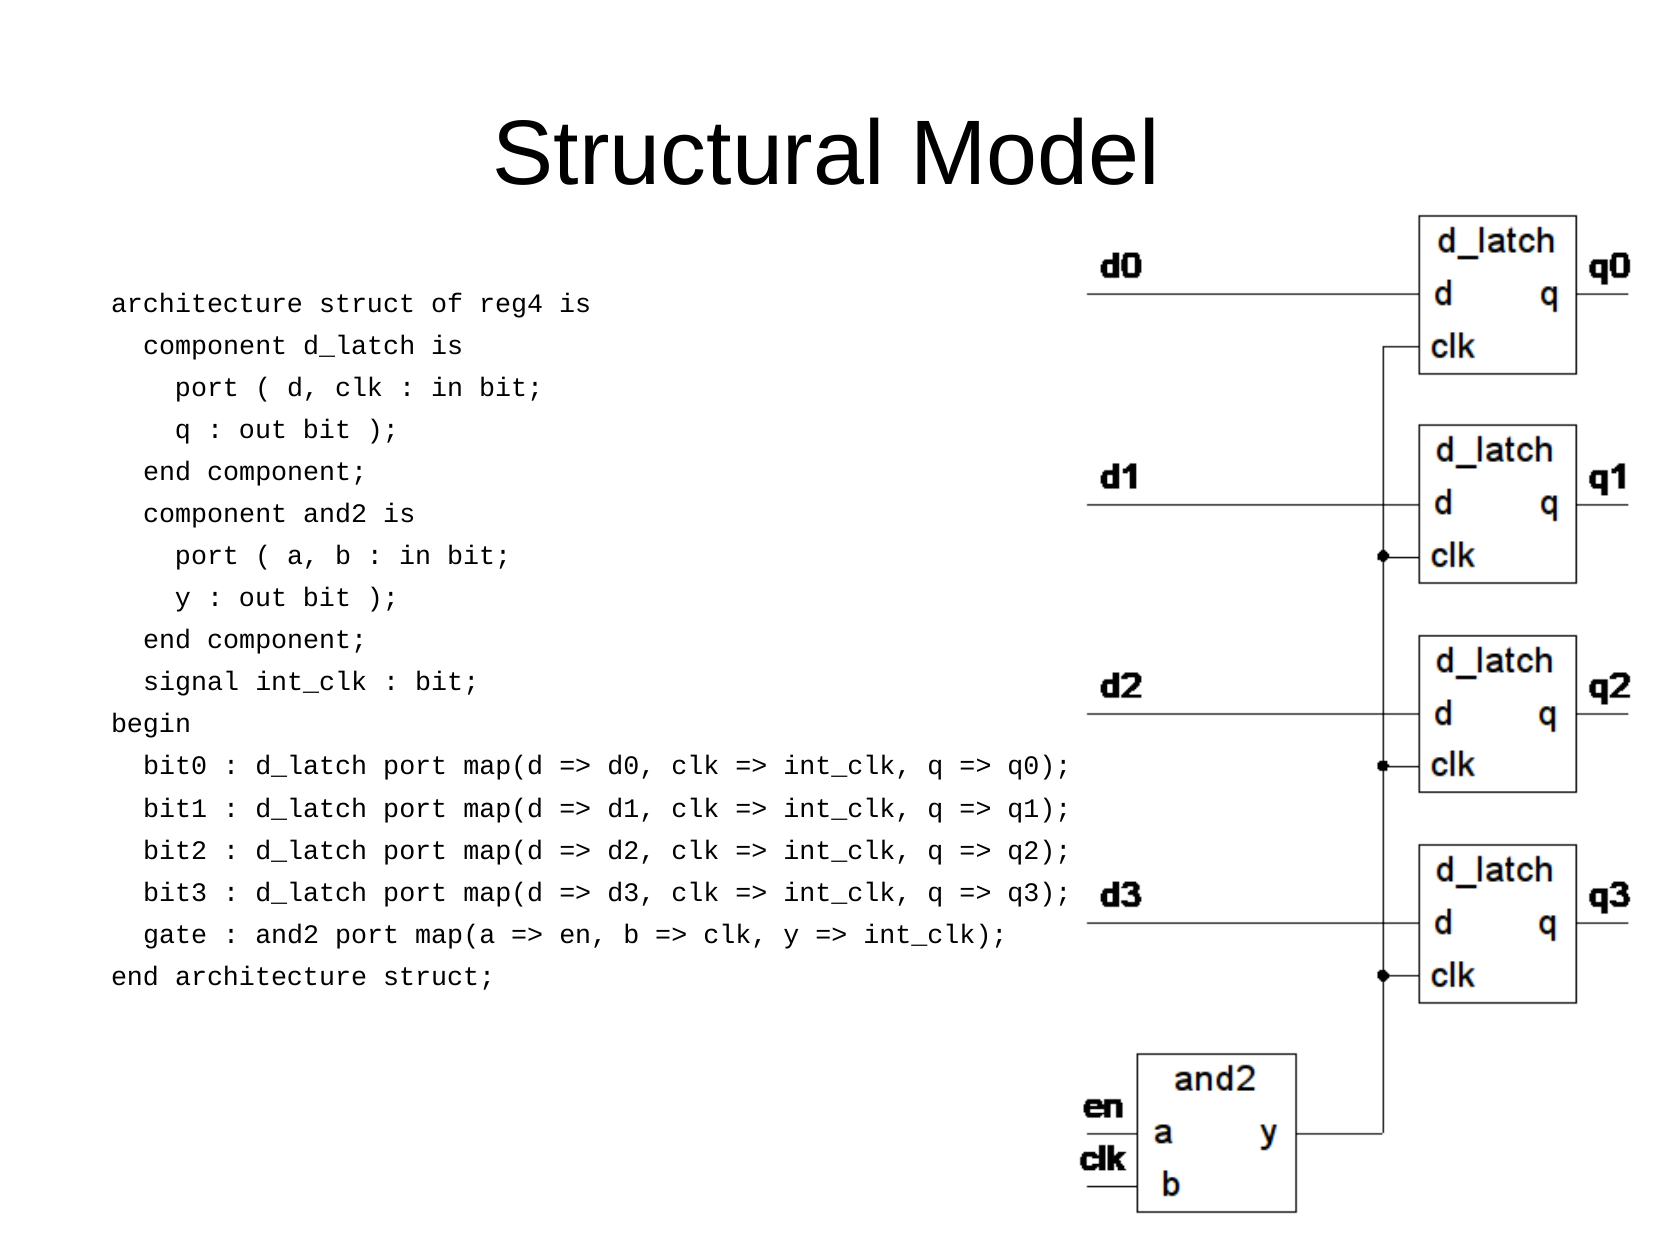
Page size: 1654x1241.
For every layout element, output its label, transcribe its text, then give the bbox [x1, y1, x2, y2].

picture [1065, 212, 1651, 1216]
title Structural Model [82, 49, 1571, 257]
list architecture struct of reg4 is component d_latch is port ( d, clk : in bit; q : out bit ); end component; component and2 is port ( a, b : in bit; y : out bit ); end component; signal int_clk : bit; begin bit0 : d_latch port map(d => d0, clk => int_clk, q => q0); bit1 : d_latch port map(d => d1, clk => int_clk, q => q1); bit2 : d_latch port map(d => d2, clk => int_clk, q => q2); bit3 : d_latch port map(d => d3, clk => int_clk, q => q3); gate : and2 port map(a => en, b => clk, y => int_clk); end architecture struct; [82, 290, 1065, 1010]
